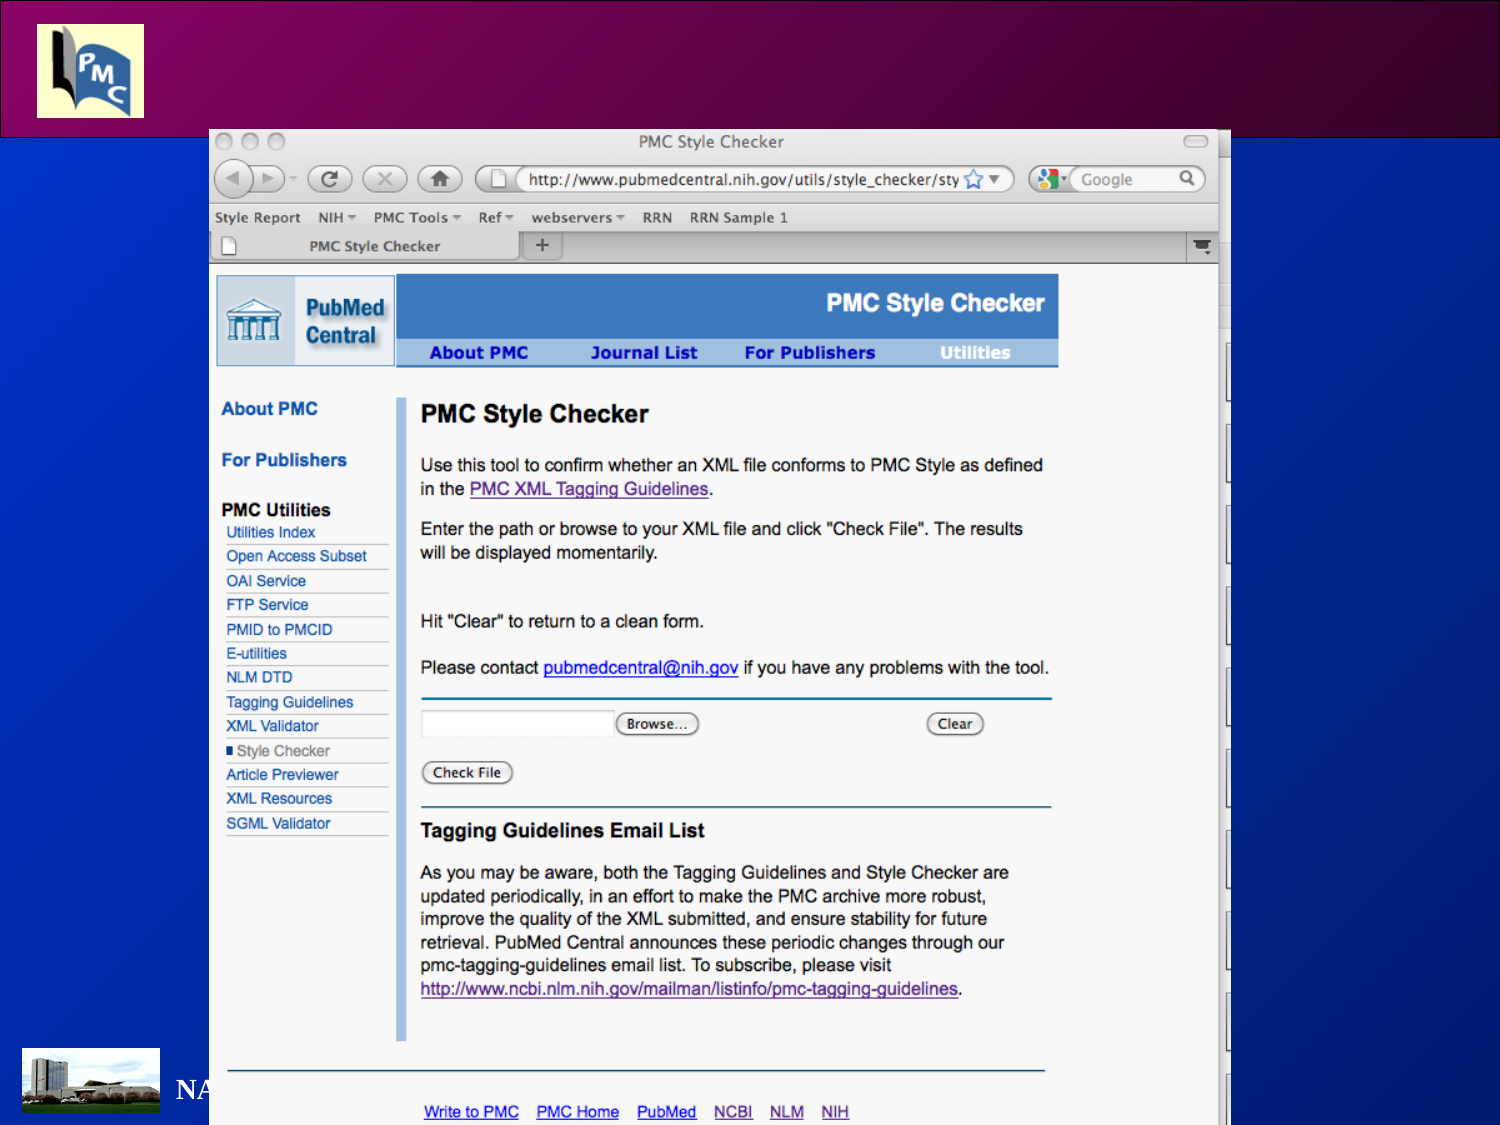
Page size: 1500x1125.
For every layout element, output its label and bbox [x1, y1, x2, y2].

picture [209, 129, 1231, 1125]
picture [22, 1048, 160, 1113]
